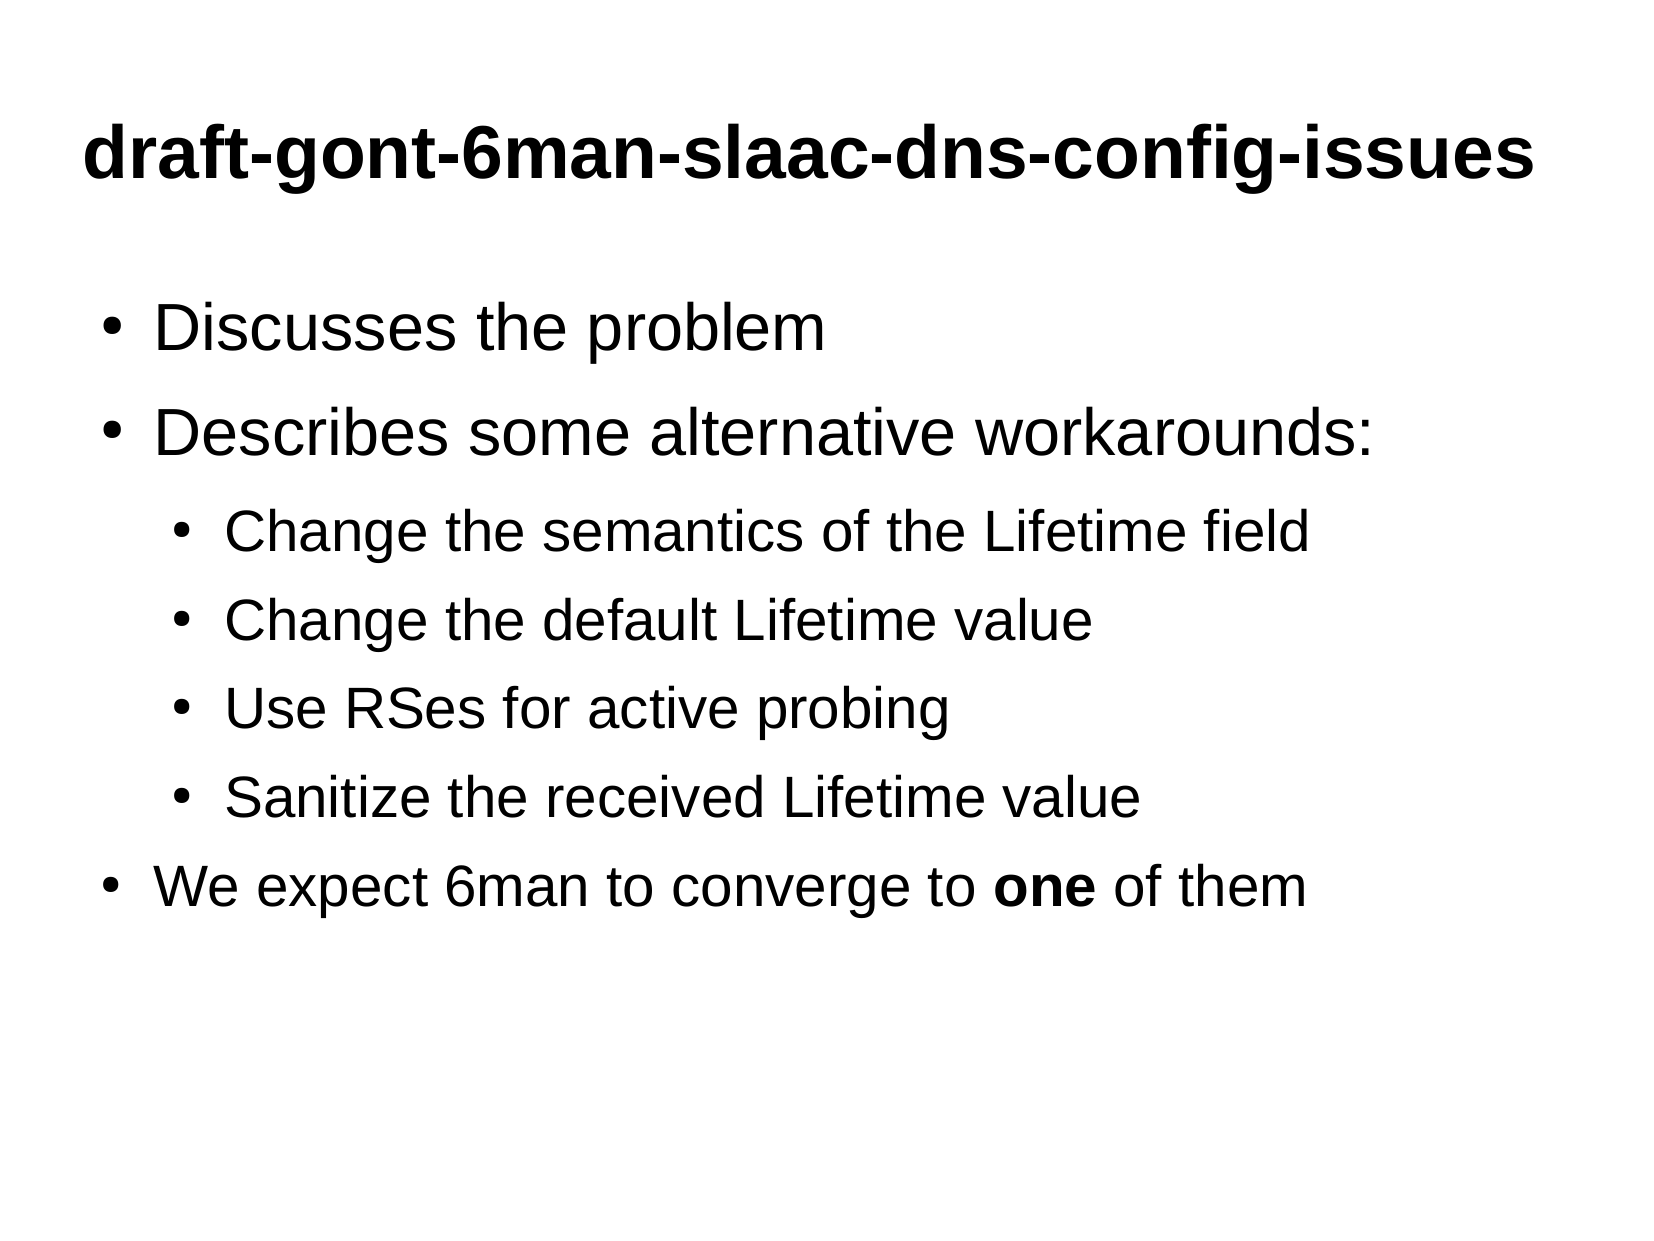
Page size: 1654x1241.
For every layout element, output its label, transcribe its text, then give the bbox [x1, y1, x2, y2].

list Discusses the problem Describes some alternative workarounds: Change the semantics of the Lifetime field Change the default Lifetime value Use RSes for active probing Sanitize the received Lifetime value We expect 6man to converge to one of them [82, 290, 1571, 1109]
title draft-gont-6man-slaac-dns-config-issues [82, 49, 1571, 257]
